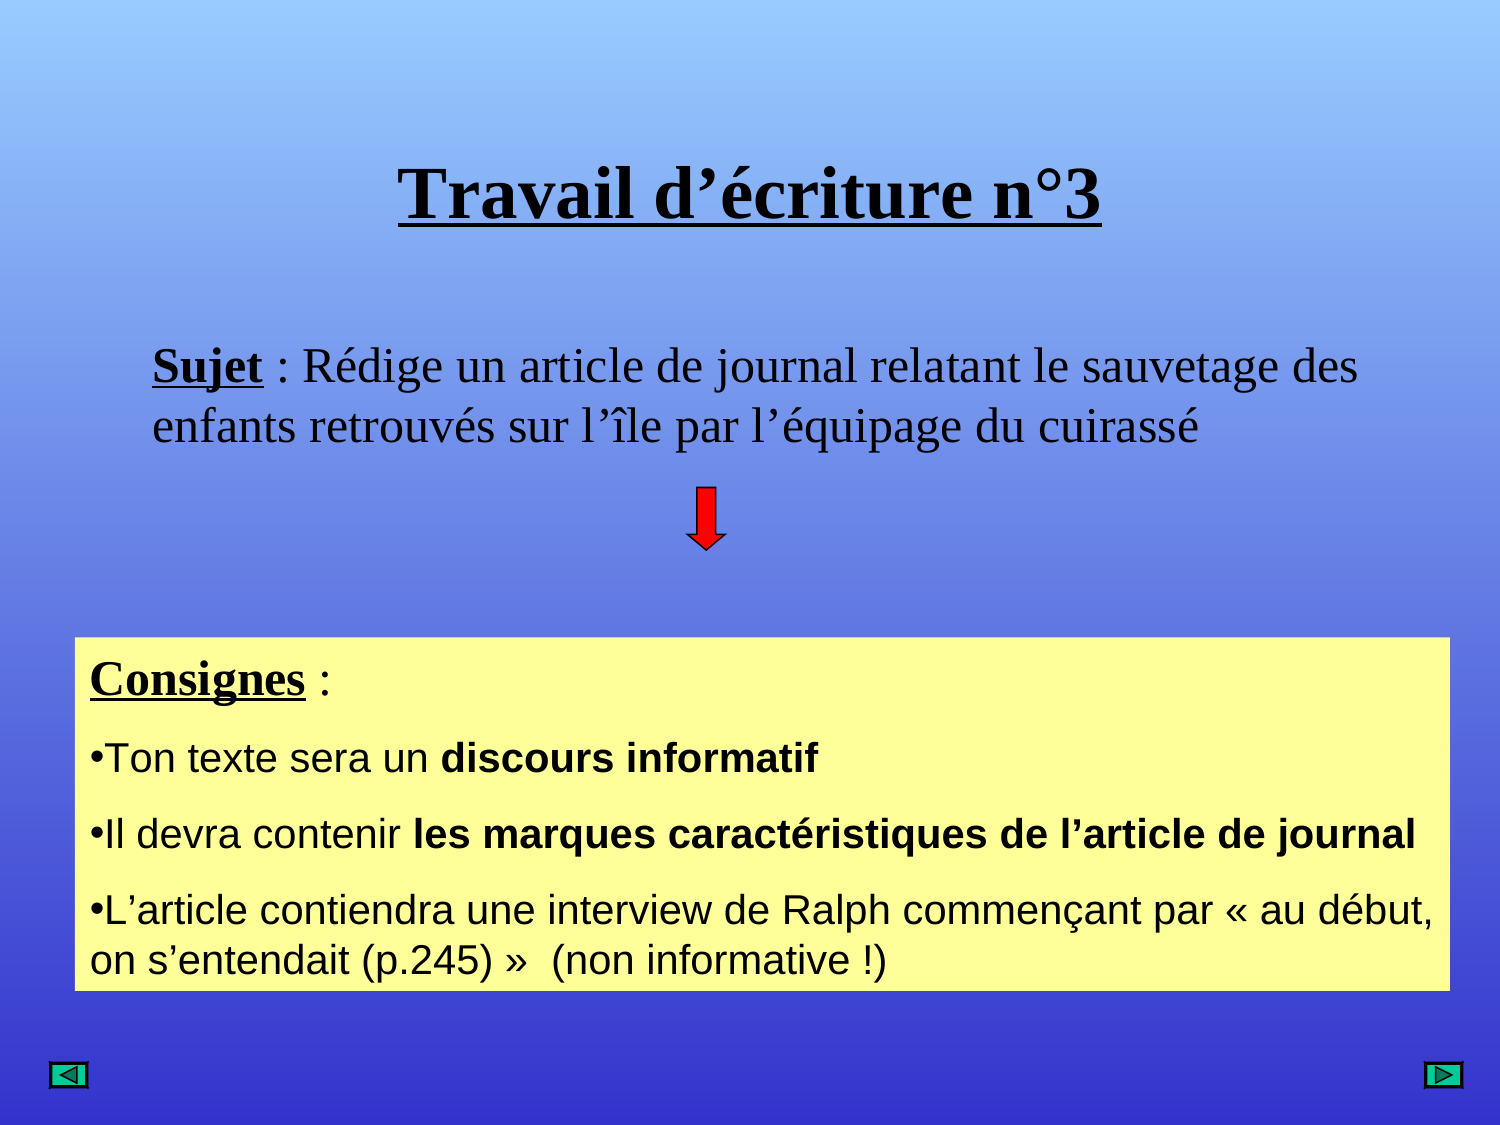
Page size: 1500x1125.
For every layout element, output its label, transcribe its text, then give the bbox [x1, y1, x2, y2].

text_box Sujet : Rédige un article de journal relatant le sauvetage des enfants retrouvés sur l’île par l’équipage du cuirassé [137, 324, 1438, 461]
text_box [1426, 1062, 1463, 1088]
text_box [687, 487, 726, 551]
text_box [51, 1062, 88, 1088]
title Travail d’écriture n°3 [112, 99, 1388, 288]
text_box Consignes : Ton texte sera un discours informatif Il devra contenir les marques caractéristiques de l’article de journal L’article contiendra une interview de Ralph commençant par « au début, on s’entendait (p.245) » (non informative !) [74, 637, 1450, 991]
